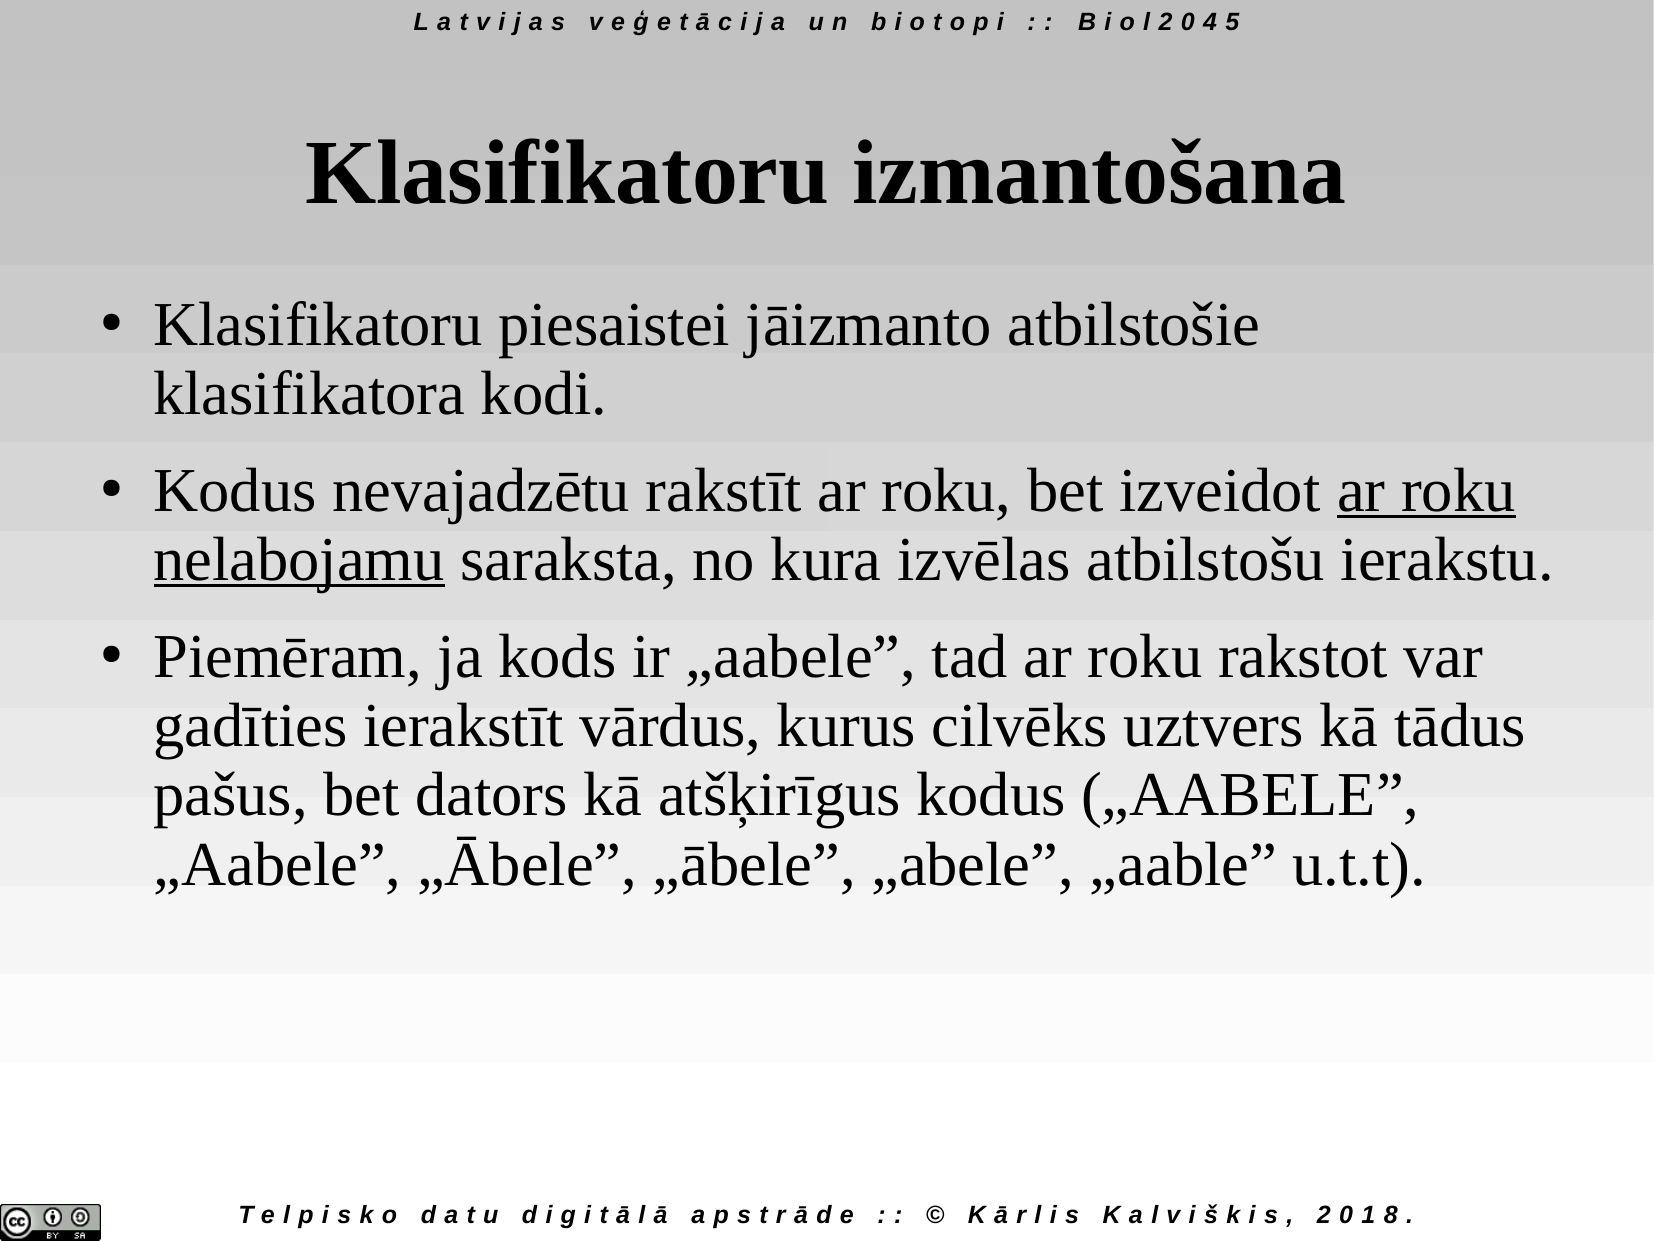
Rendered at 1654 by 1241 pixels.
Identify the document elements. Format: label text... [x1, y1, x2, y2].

title Klasifikatoru izmantošana [29, 49, 1625, 296]
list Klasifikatoru piesaistei jāizmanto atbilstošie klasifikatora kodi. Kodus nevajadzētu rakstīt ar roku, bet izveidot ar roku nelabojamu saraksta, no kura izvēlas atbilstošu ierakstu. Piemēram, ja kods ir „aabele”, tad ar roku rakstot var gadīties ierakstīt vārdus, kurus cilvēks uztvers kā tādus pašus, bet dators kā atšķirīgus kodus („AABELE”, „Aabele”, „Ābele”, „ābele”, „abele”, „aable” u.t.t). [82, 289, 1571, 1113]
picture [0, 0, 1654, 1241]
